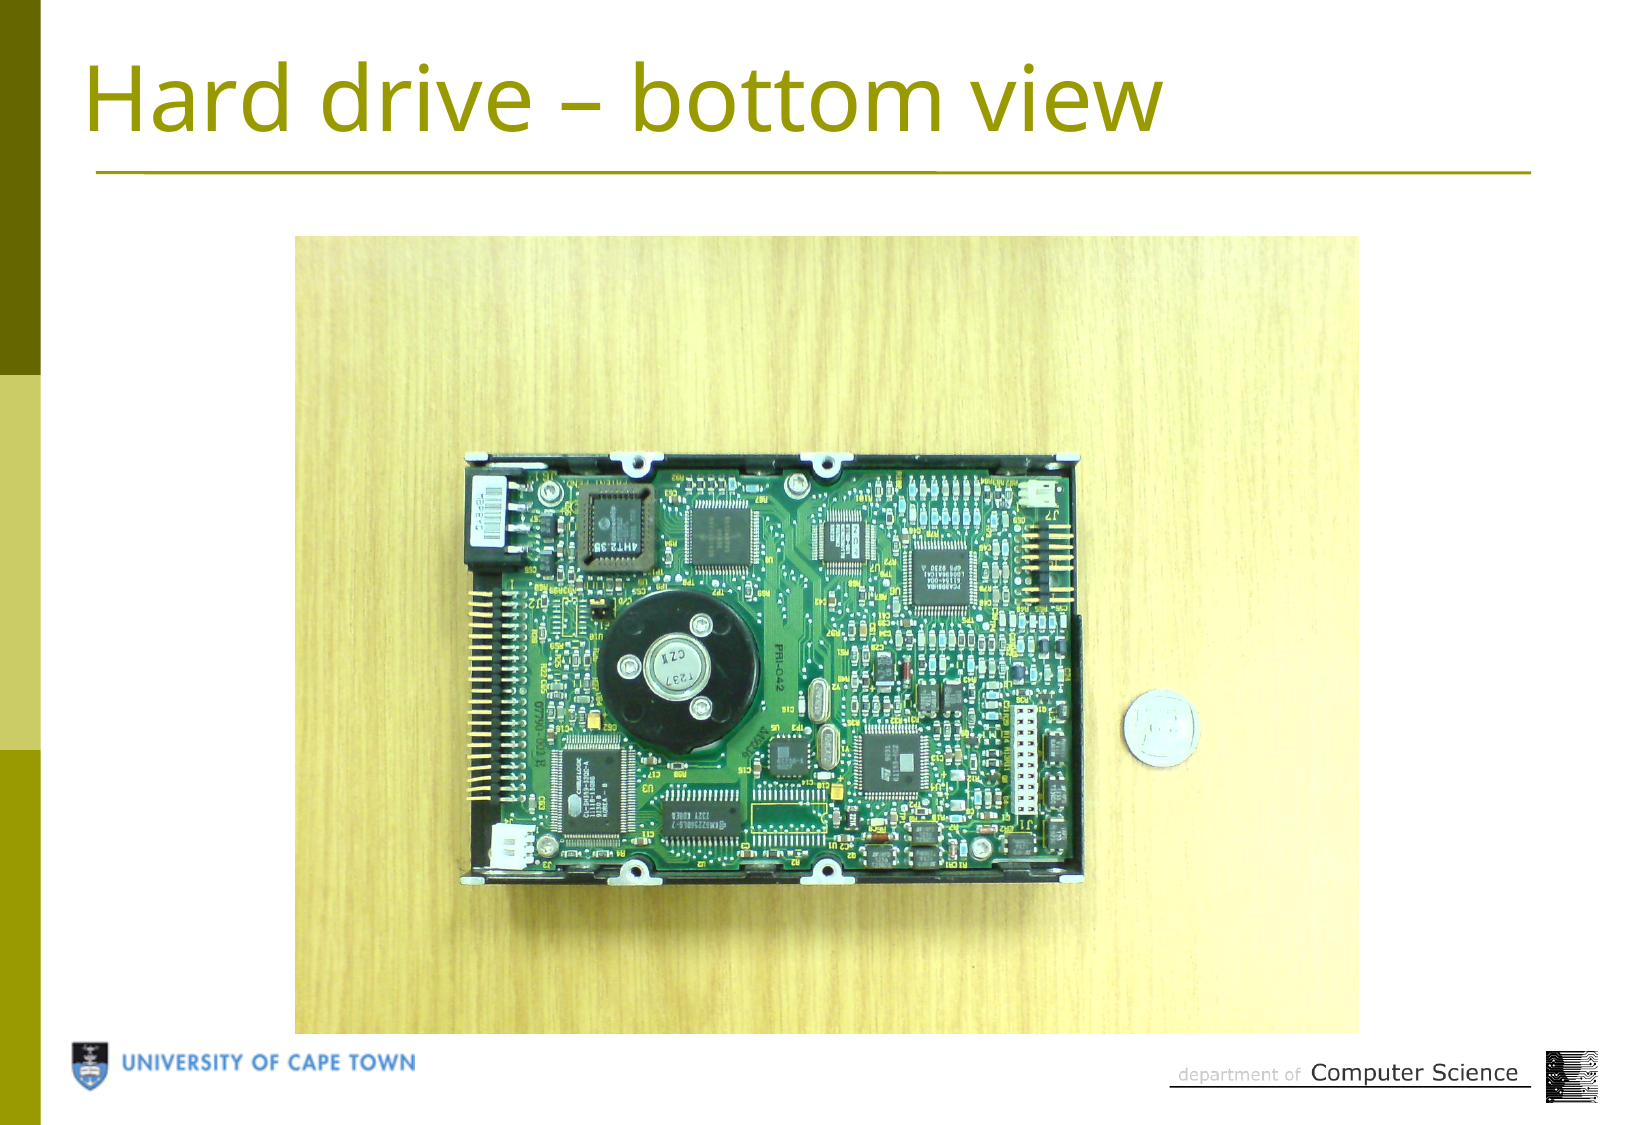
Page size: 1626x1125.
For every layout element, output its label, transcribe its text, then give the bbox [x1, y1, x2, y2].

picture [1546, 1051, 1598, 1103]
picture [61, 236, 1359, 1103]
title Hard drive – bottom view [81, 29, 1543, 172]
picture [1169, 1043, 1532, 1091]
